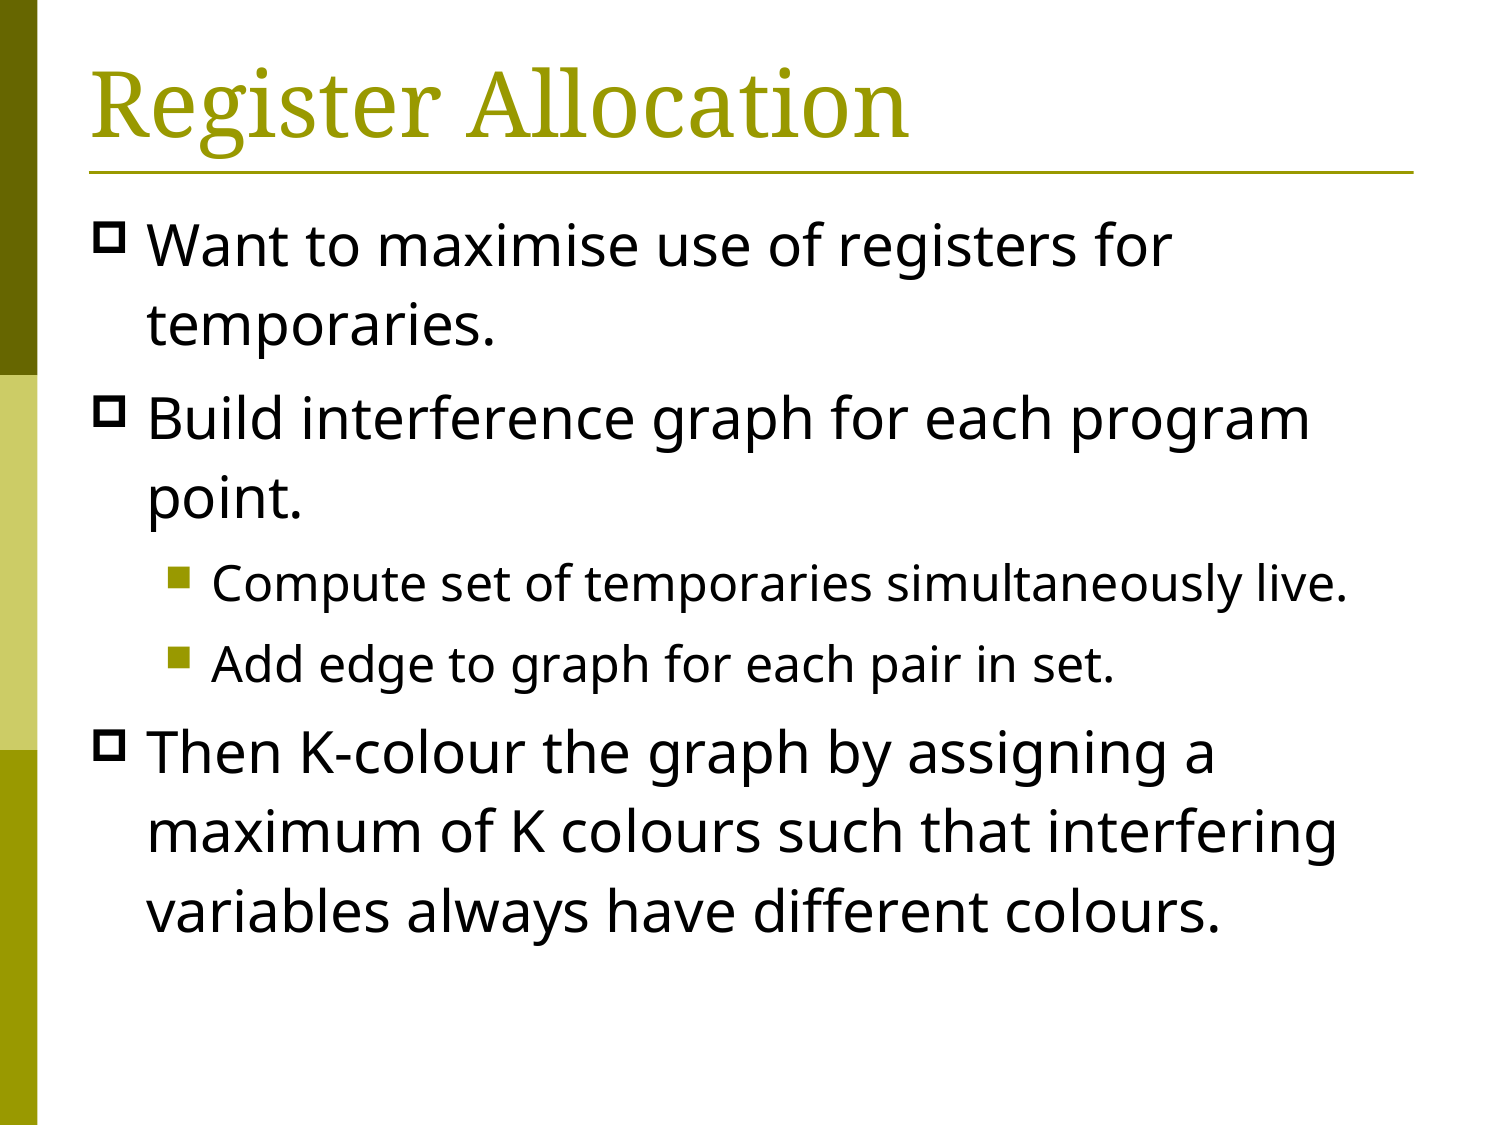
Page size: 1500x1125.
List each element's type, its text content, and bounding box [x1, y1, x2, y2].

list Want to maximise use of registers for temporaries. Build interference graph for each program point. Compute set of temporaries simultaneously live. Add edge to graph for each pair in set. Then K-colour the graph by assigning a maximum of K colours such that interfering variables always have different colours. [75, 196, 1426, 1006]
title Register Allocation [75, 45, 1426, 173]
